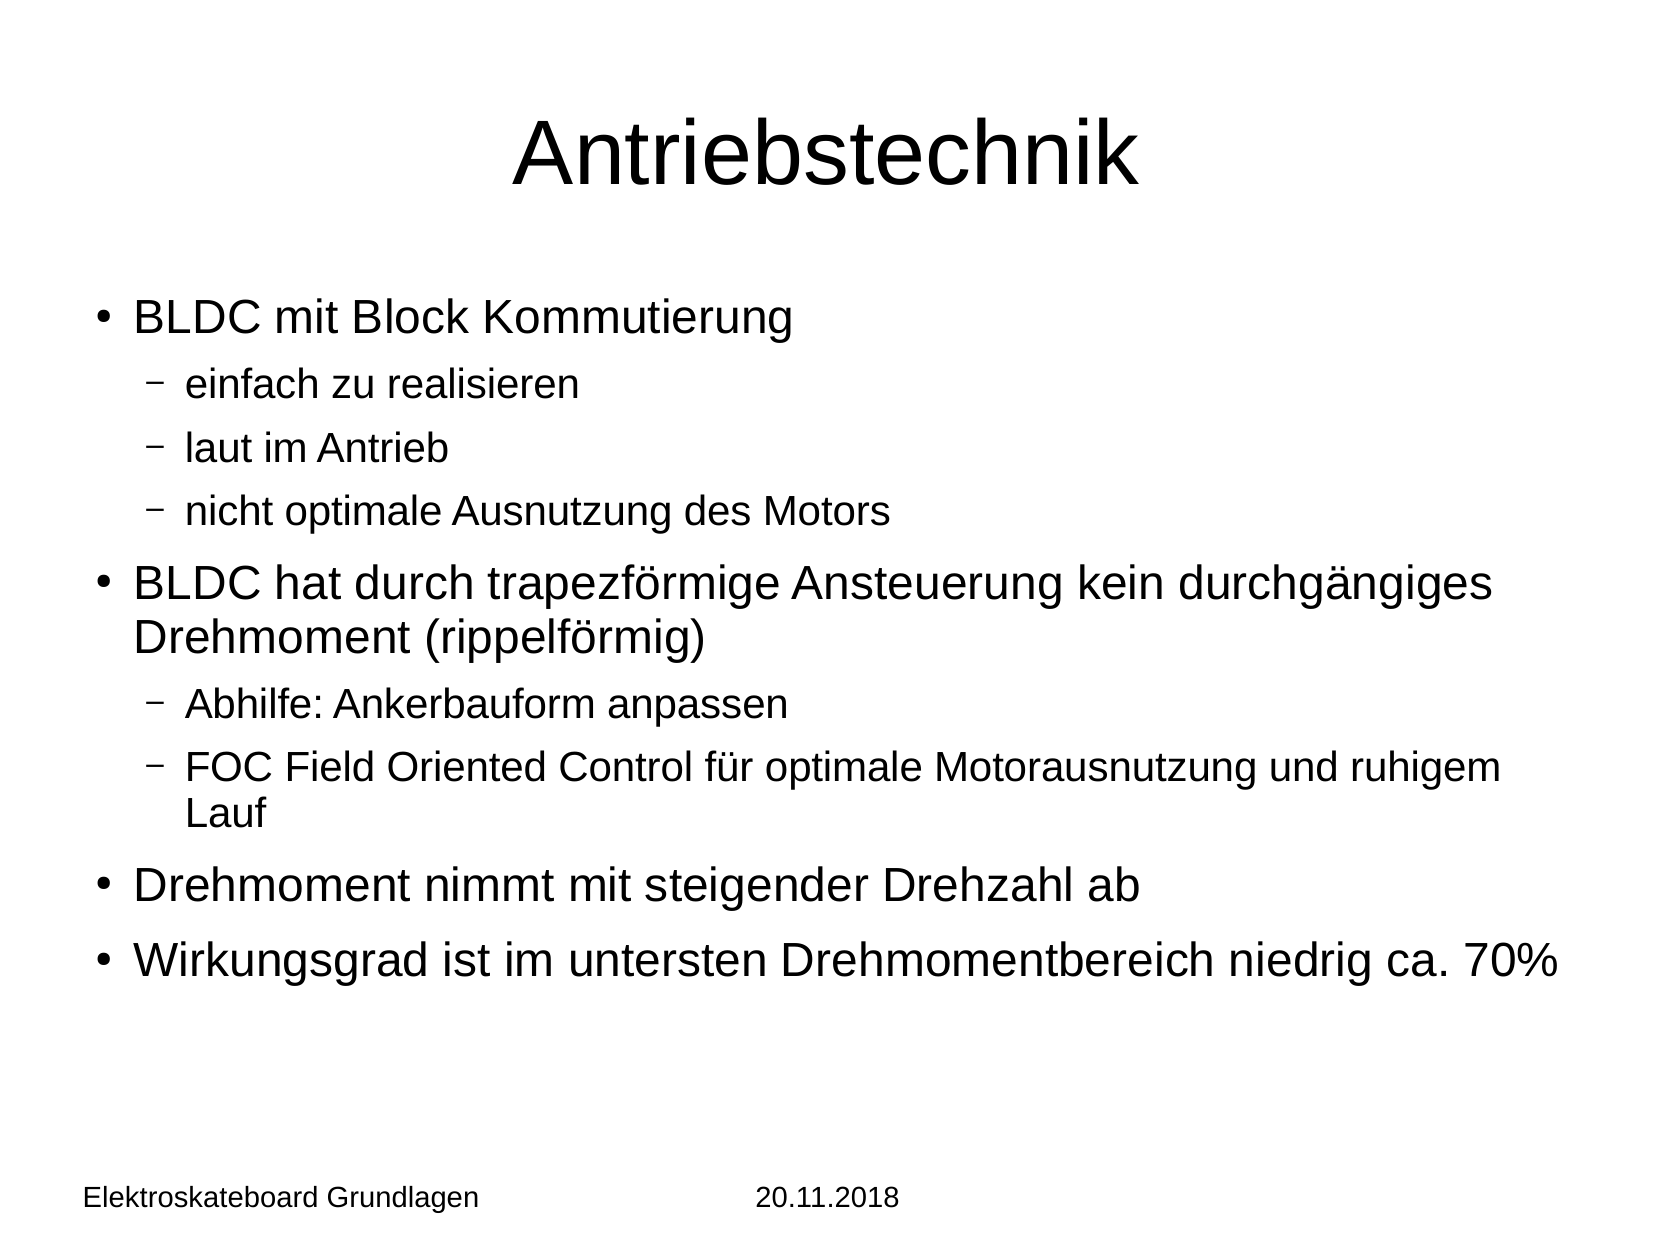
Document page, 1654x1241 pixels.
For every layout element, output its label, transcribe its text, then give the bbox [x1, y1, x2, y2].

list BLDC mit Block Kommutierung einfach zu realisieren laut im Antrieb nicht optimale Ausnutzung des Motors BLDC hat durch trapezförmige Ansteuerung kein durchgängiges Drehmoment (rippelförmig) Abhilfe: Ankerbauform anpassen FOC Field Oriented Control für optimale Motorausnutzung und ruhigem Lauf Drehmoment nimmt mit steigender Drehzahl ab Wirkungsgrad ist im untersten Drehmomentbereich niedrig ca. 70% [82, 290, 1571, 1010]
title Antriebstechnik [82, 49, 1571, 257]
